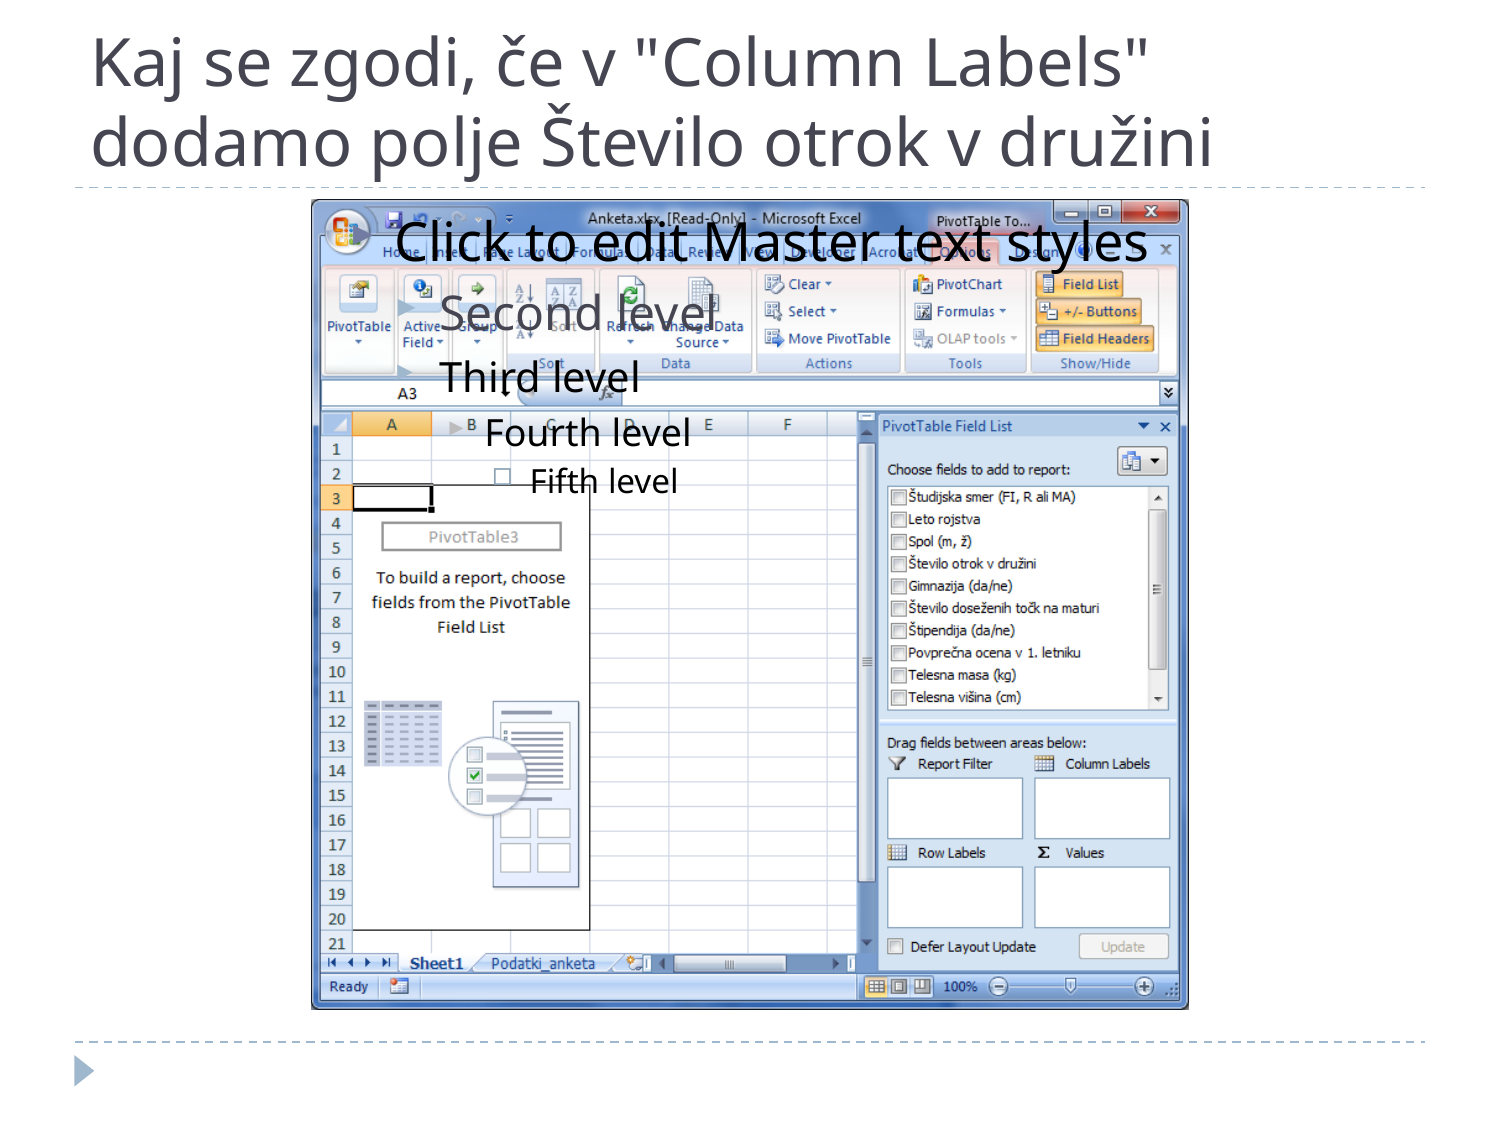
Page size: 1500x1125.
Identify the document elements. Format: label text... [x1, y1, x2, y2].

title Kaj se zgodi, če v "Column Labels" dodamo polje Število otrok v družini [75, 24, 1425, 188]
picture [311, 199, 1189, 1010]
